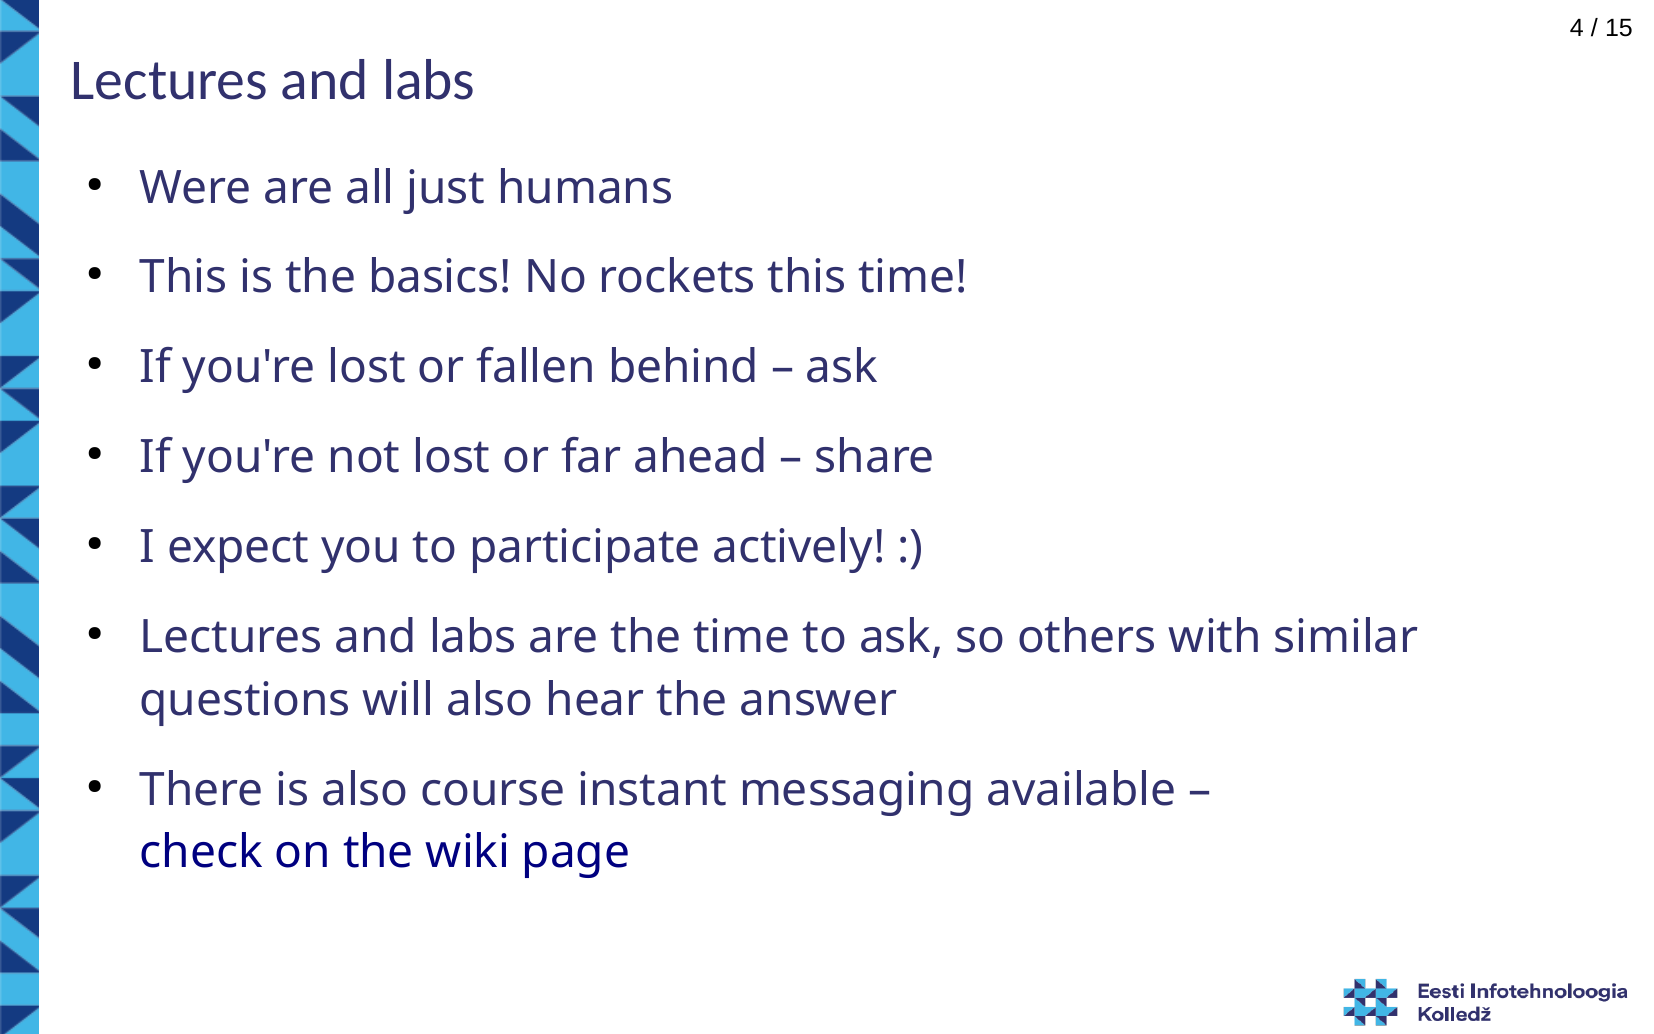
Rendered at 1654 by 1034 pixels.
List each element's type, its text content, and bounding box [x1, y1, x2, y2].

title Lectures and labs [70, 41, 1630, 130]
list Were are all just humans This is the basics! No rockets this time! If you're lost or fallen behind – ask If you're not lost or far ahead – share I expect you to participate actively! :) Lectures and labs are the time to ask, so others with similar questions will also hear the answer There is also course instant messaging available – check on the wiki page [68, 153, 1630, 957]
